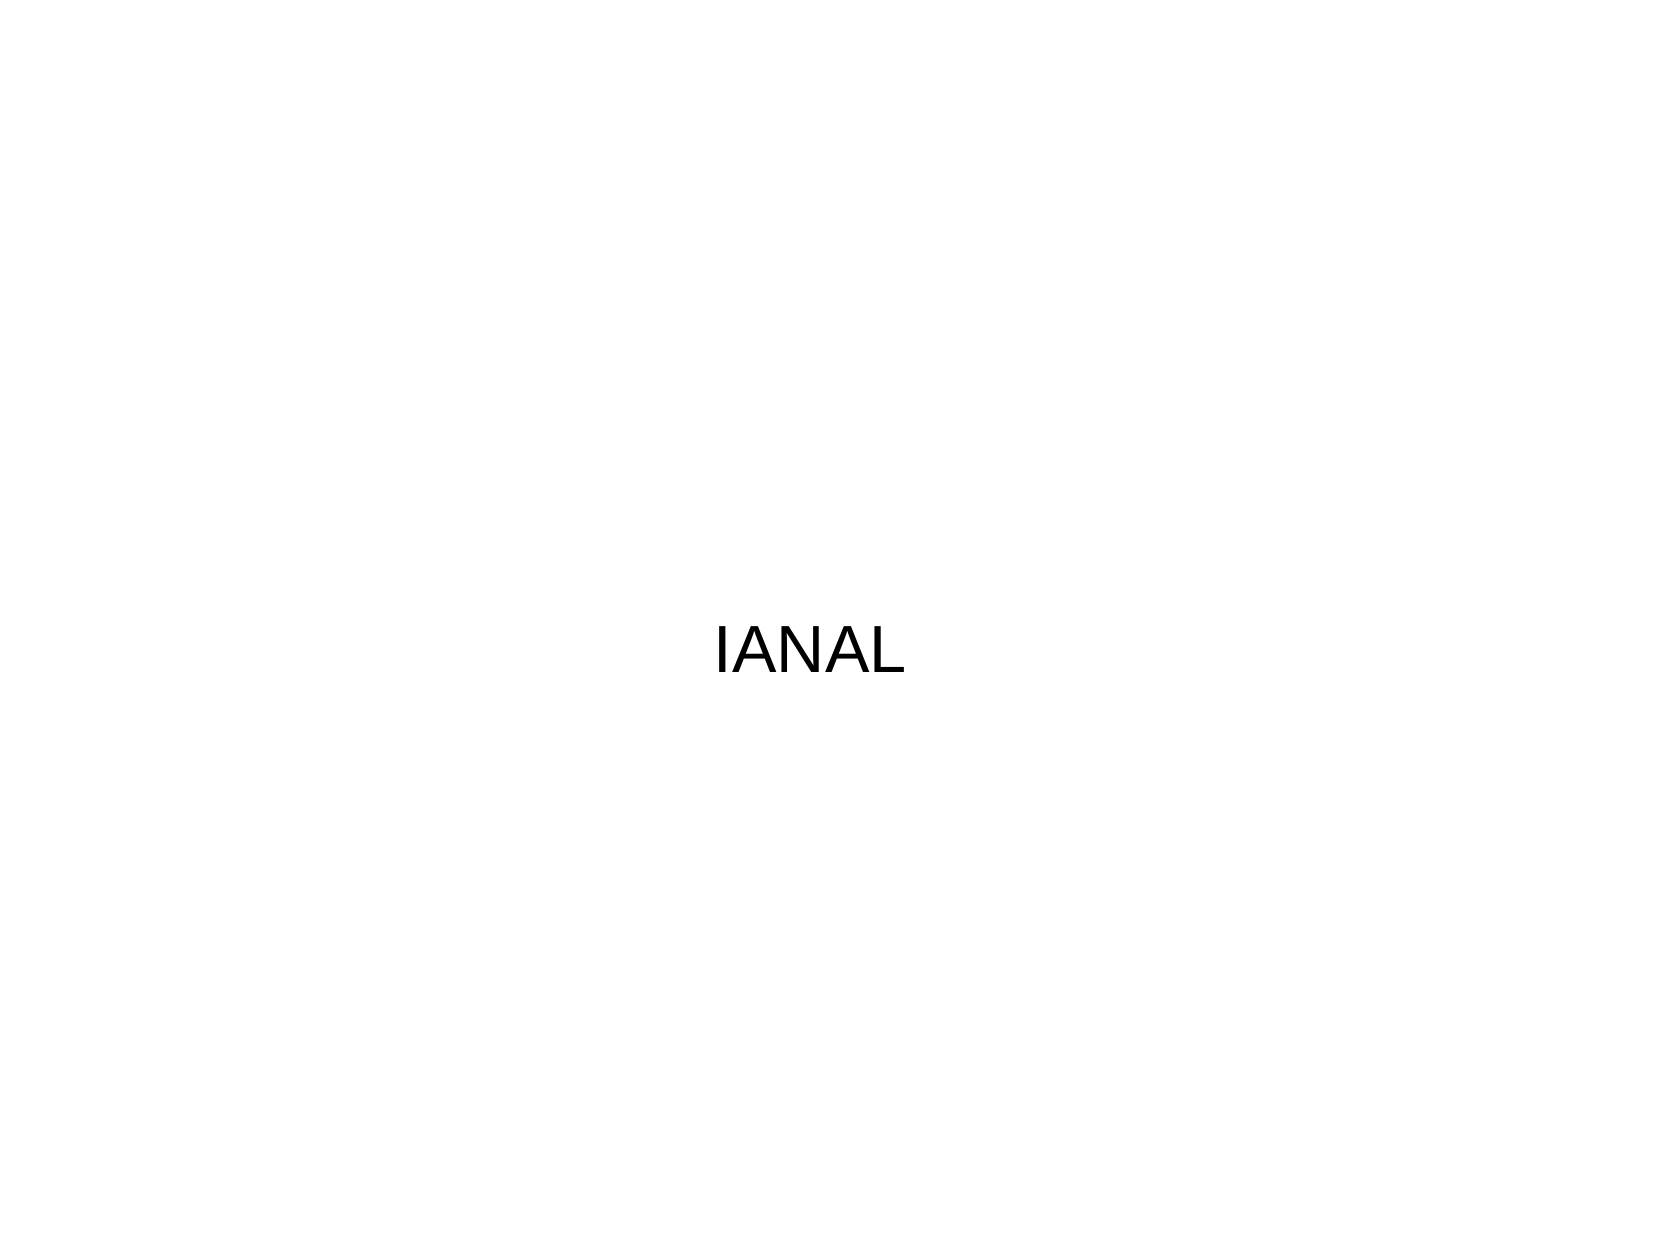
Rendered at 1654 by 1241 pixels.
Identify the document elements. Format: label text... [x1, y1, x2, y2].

subtitle IANAL [82, 290, 1538, 1010]
